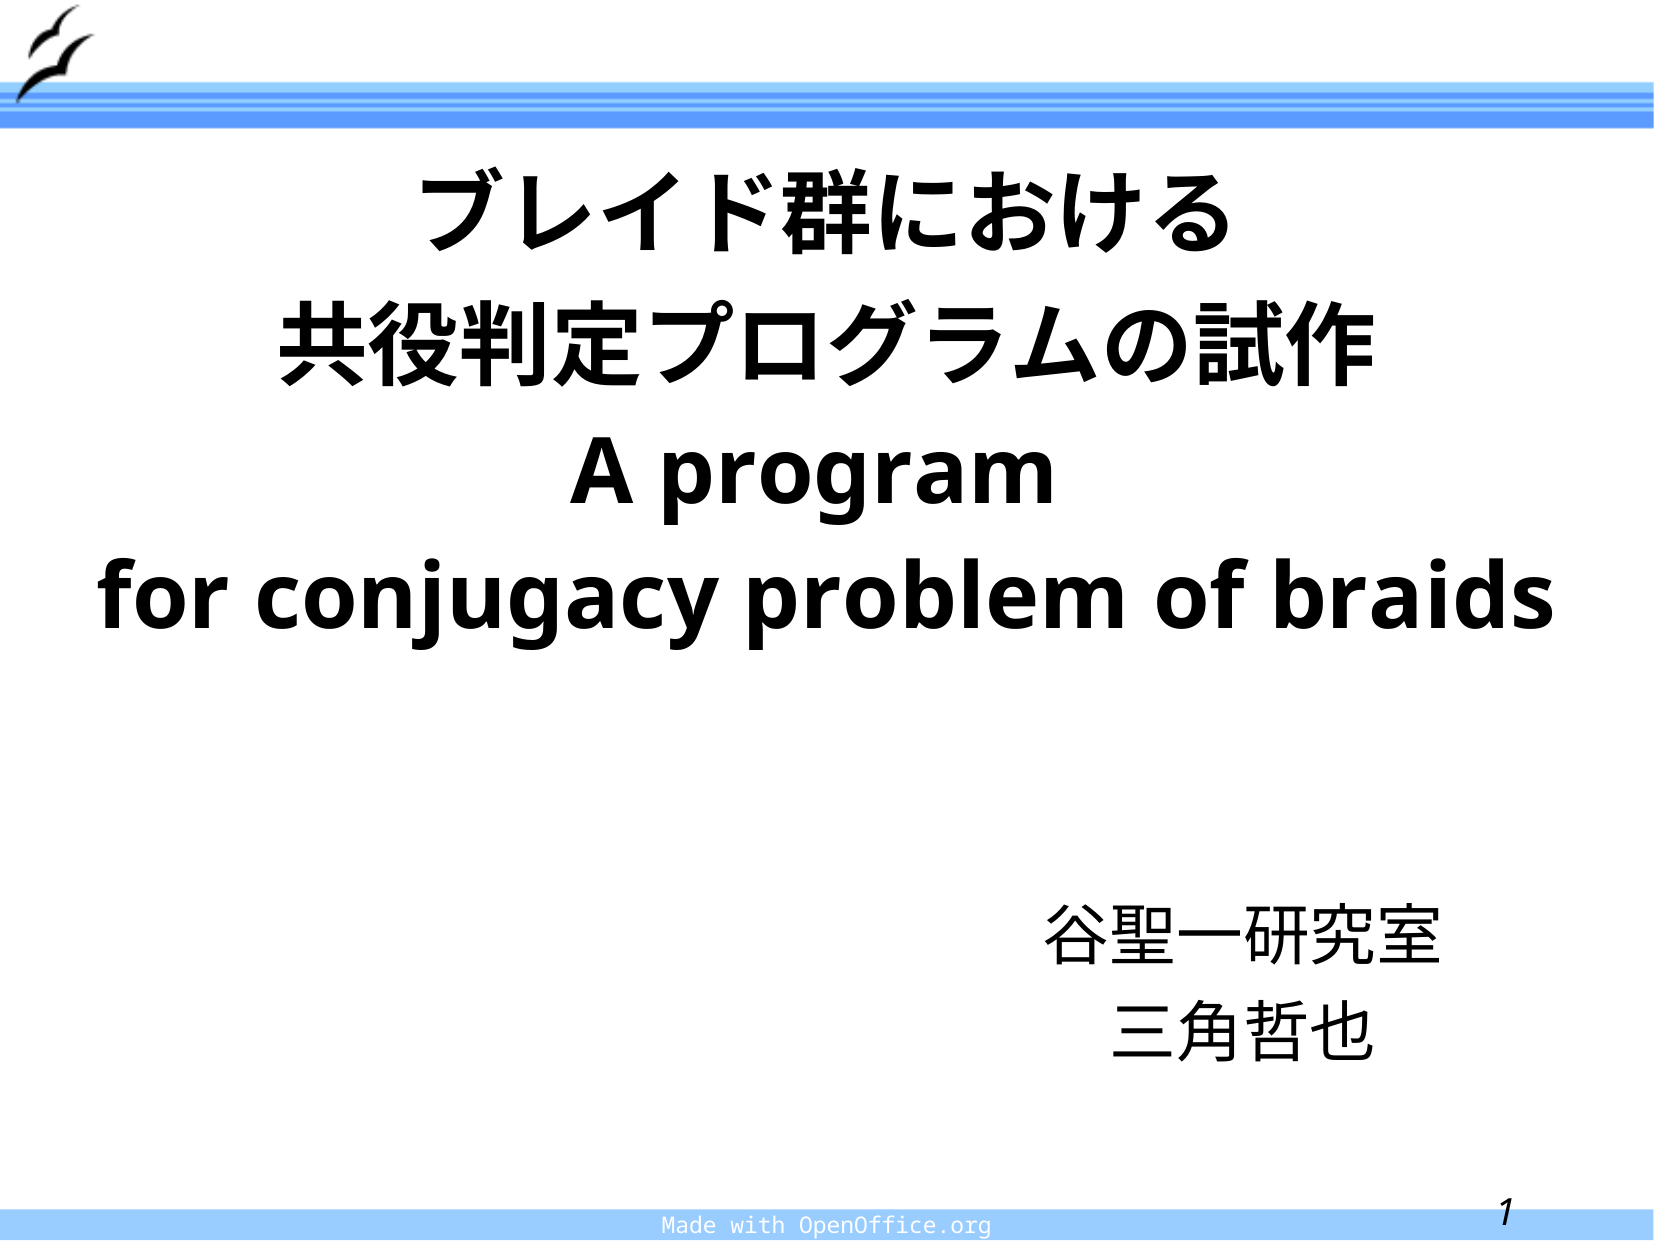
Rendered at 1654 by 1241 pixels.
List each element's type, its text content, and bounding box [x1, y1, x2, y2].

title ブレイド群における 共役判定プログラムの試作 A program for conjugacy problem of braids [82, 213, 1571, 707]
picture [0, 0, 1654, 133]
subtitle 谷聖一研究室 三角哲也 [915, 856, 1571, 1102]
